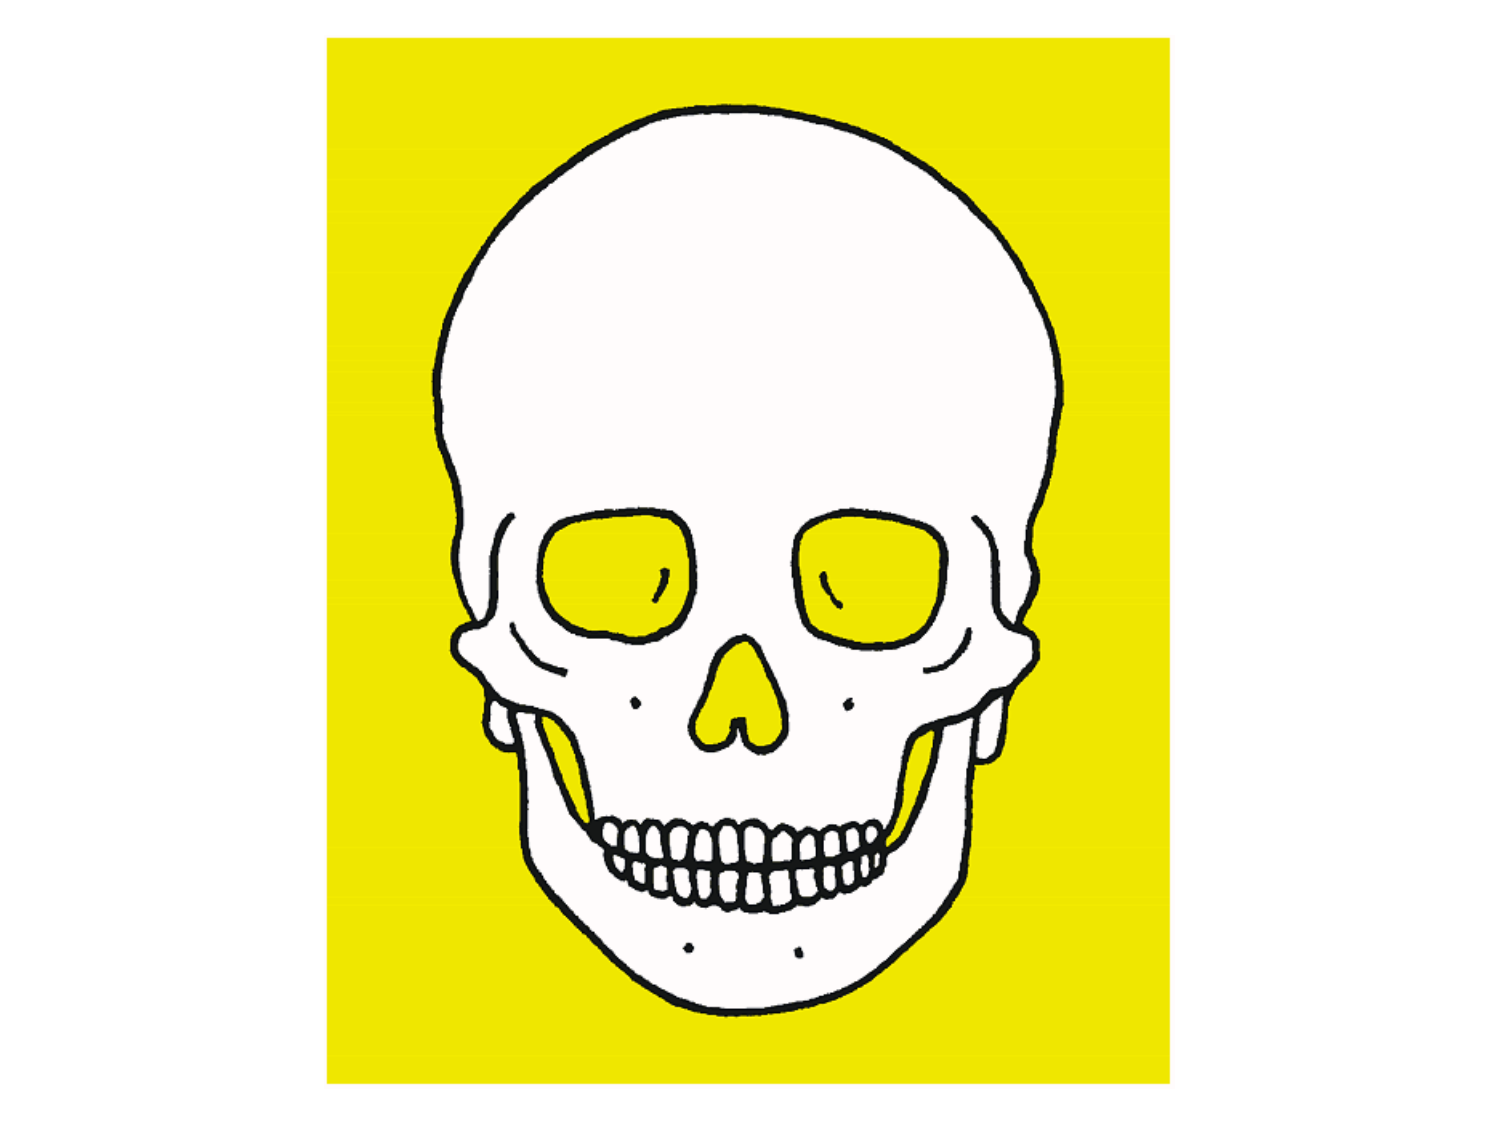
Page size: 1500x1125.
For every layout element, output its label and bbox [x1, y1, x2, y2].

picture [324, 35, 1175, 1090]
